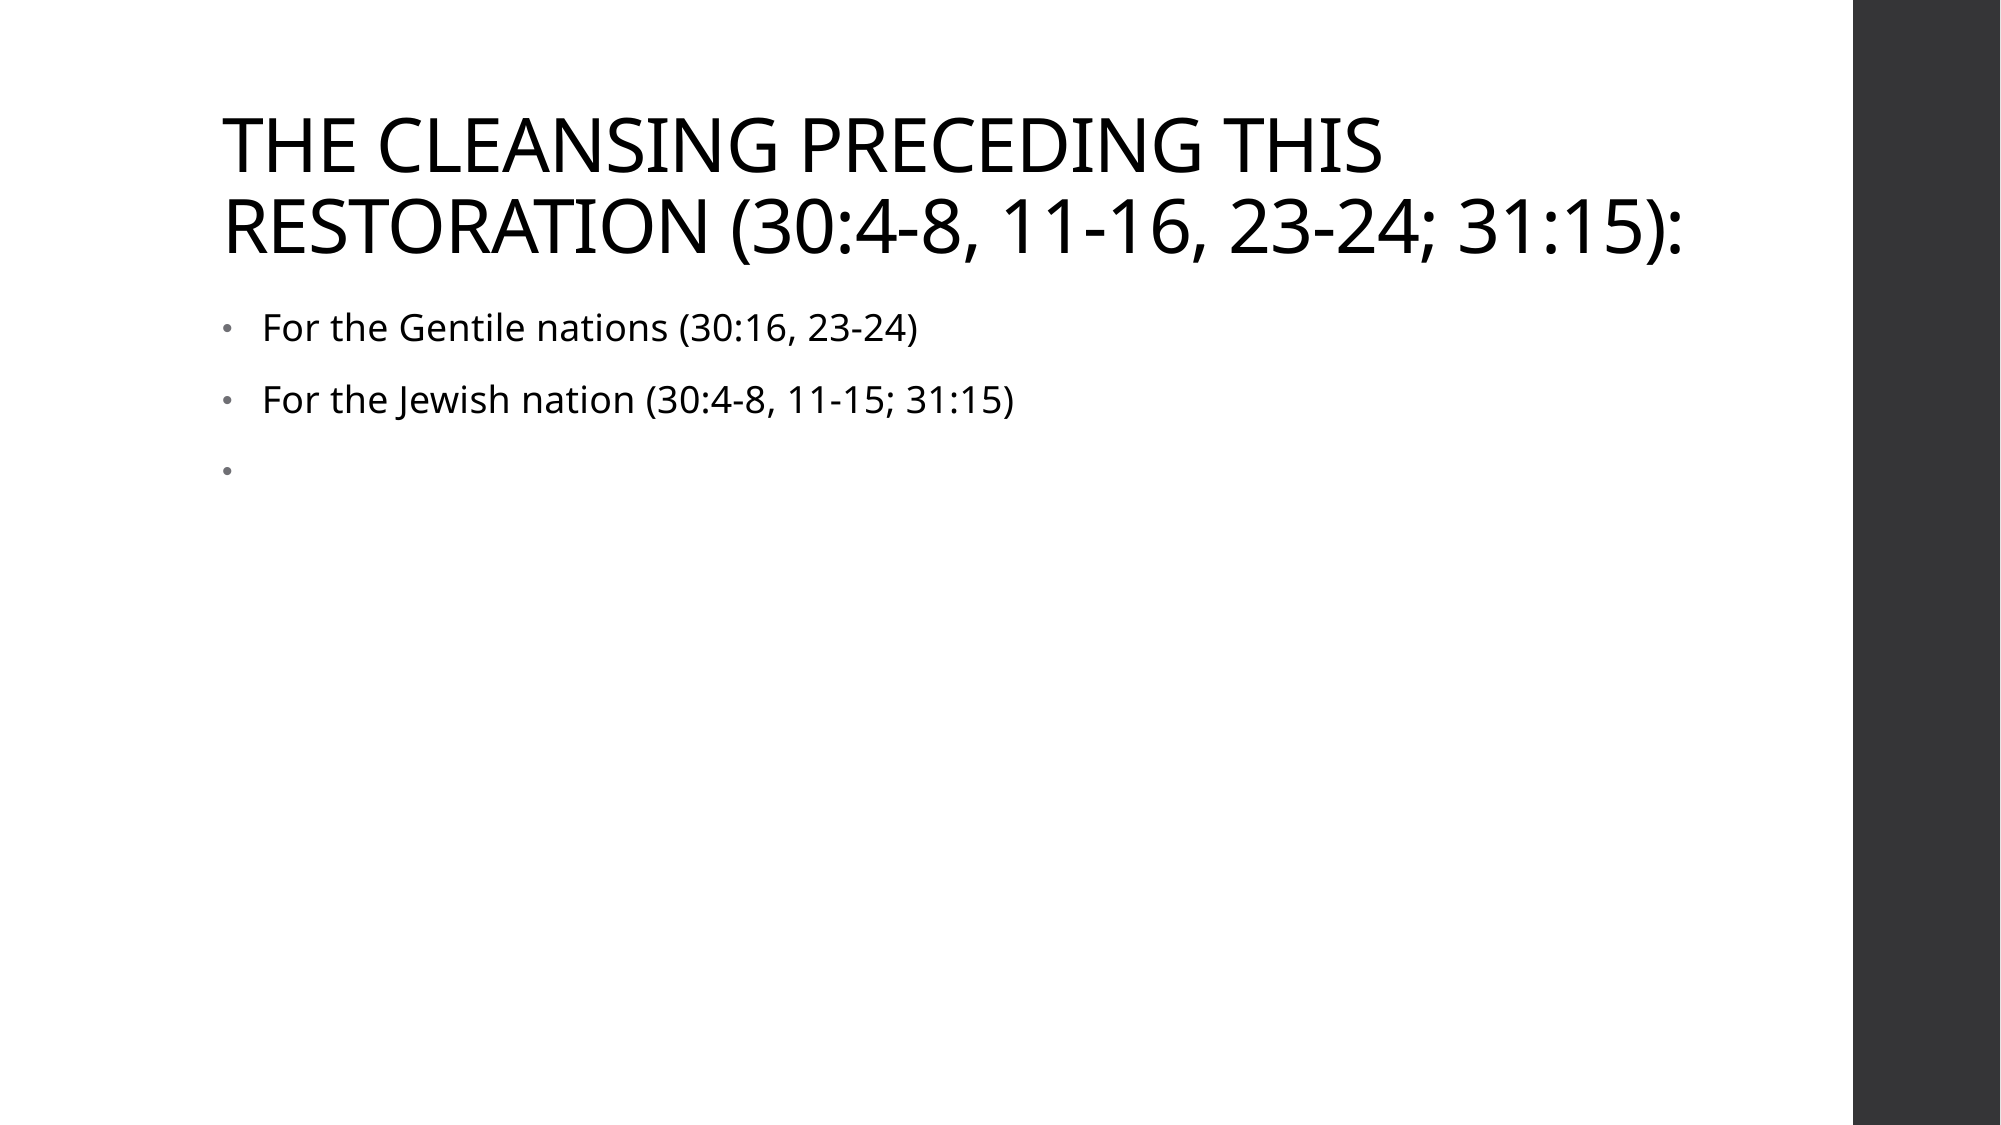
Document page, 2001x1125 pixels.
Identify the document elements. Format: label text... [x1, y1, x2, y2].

list For the Gentile nations (30:16, 23-24) For the Jewish nation (30:4-8, 11-15; 31:15) [206, 299, 1617, 1014]
title THE CLEANSING PRECEDING THIS RESTORATION (30:4-8, 11-16, 23-24; 31:15): [206, 60, 1797, 278]
